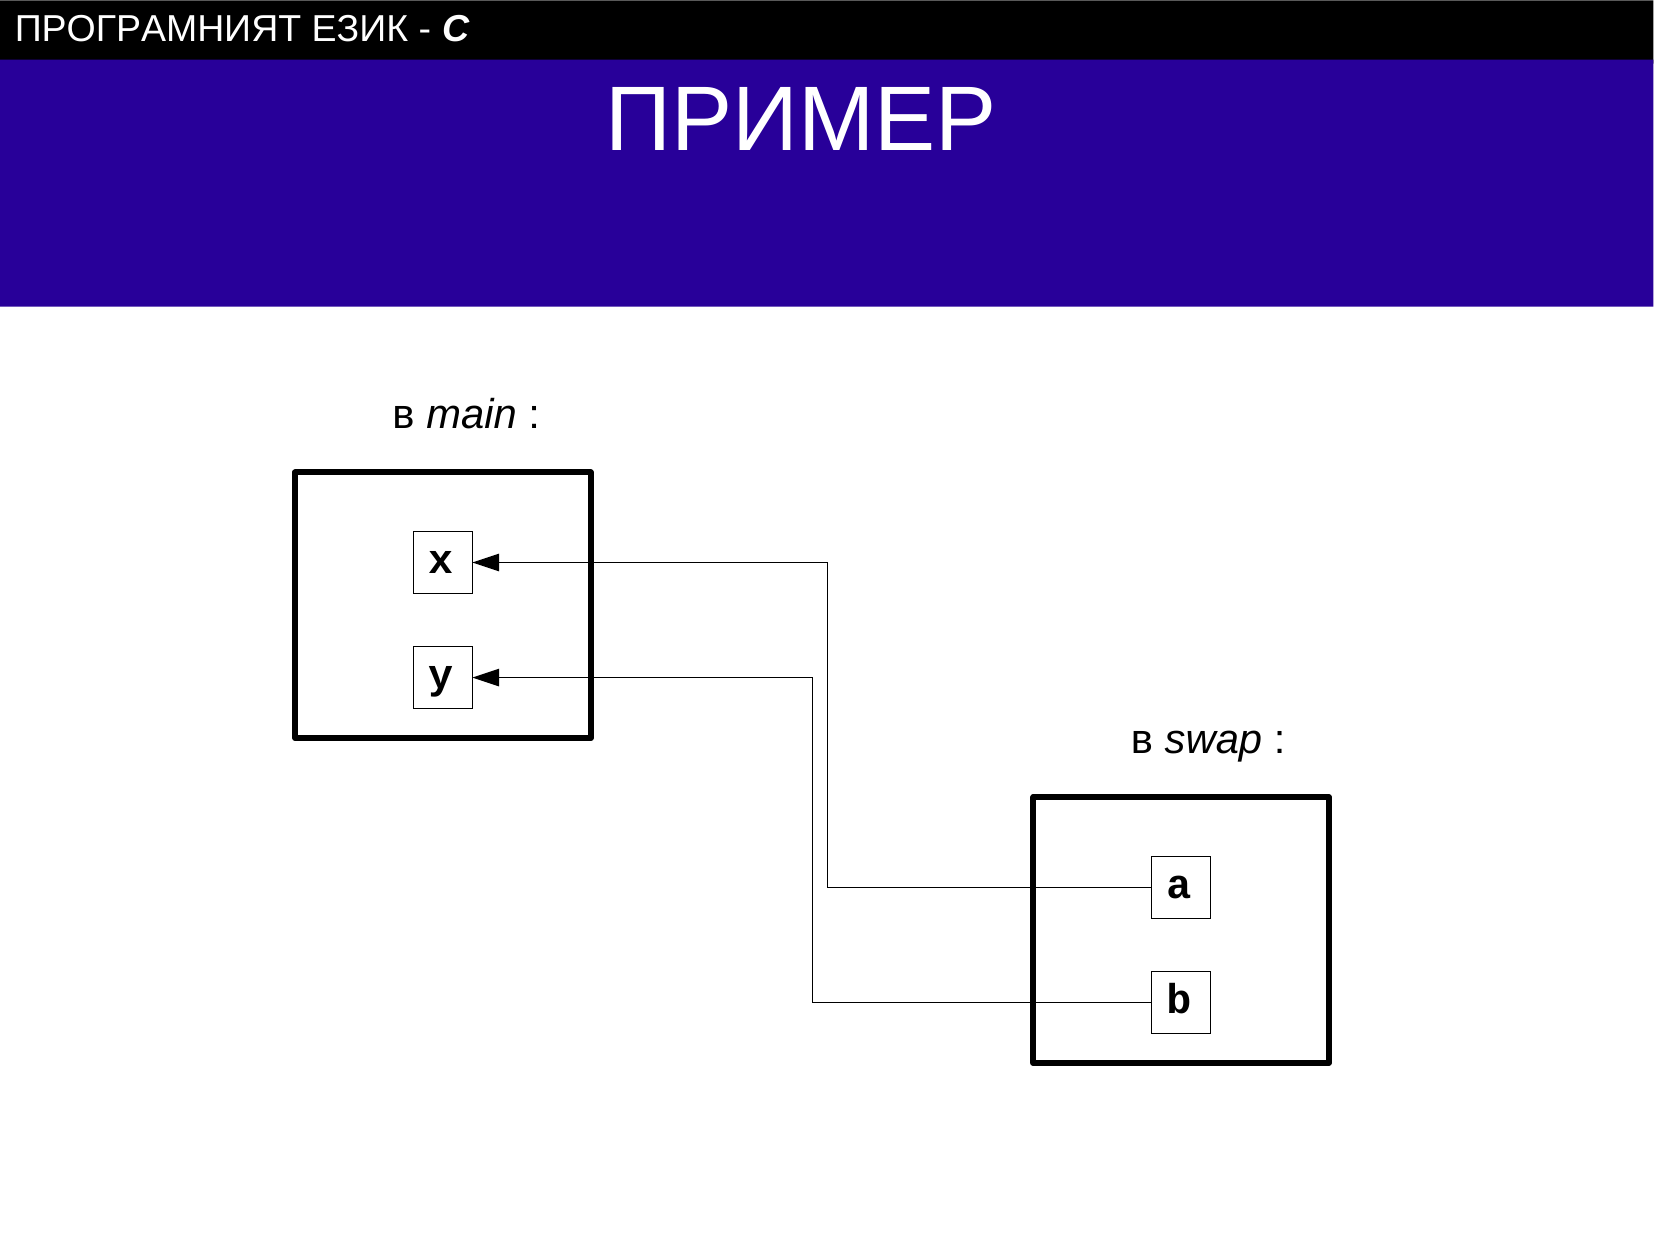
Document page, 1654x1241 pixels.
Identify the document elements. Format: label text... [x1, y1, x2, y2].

text_box ПРИМЕР [0, 59, 1654, 307]
text_box ПРОГРАМНИЯT ЕЗИК - С [0, 0, 1654, 59]
text_box x [413, 531, 473, 593]
text_box y [413, 646, 473, 708]
text_box в main : [377, 383, 555, 452]
text_box b [1151, 971, 1211, 1032]
text_box в swap : [1116, 708, 1300, 777]
text_box a [1151, 856, 1211, 917]
